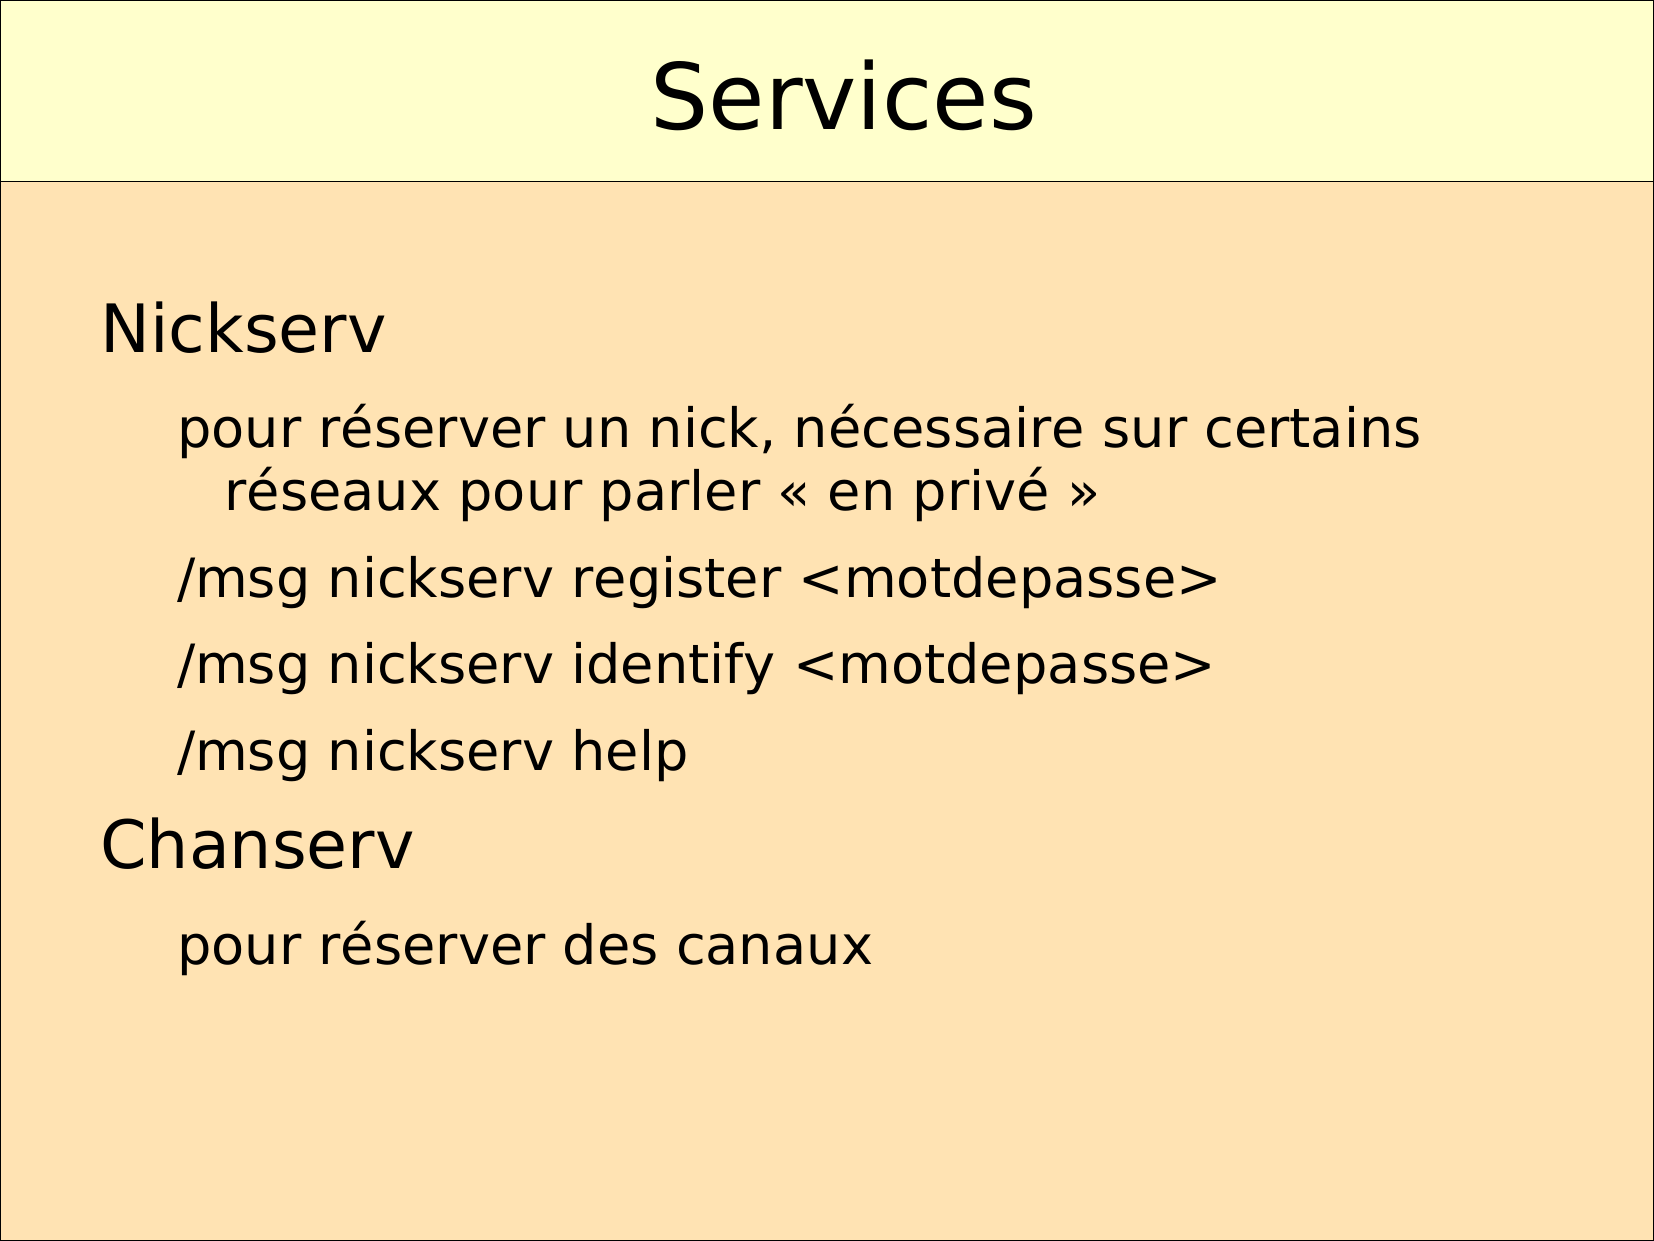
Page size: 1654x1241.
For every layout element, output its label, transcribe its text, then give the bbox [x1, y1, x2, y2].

title Services [135, 37, 1552, 158]
list Nickserv pour réserver un nick, nécessaire sur certains réseaux pour parler « en privé » /msg nickserv register <motdepasse> /msg nickserv identify <motdepasse> /msg nickserv help Chanserv pour réserver des canaux [82, 290, 1571, 1094]
